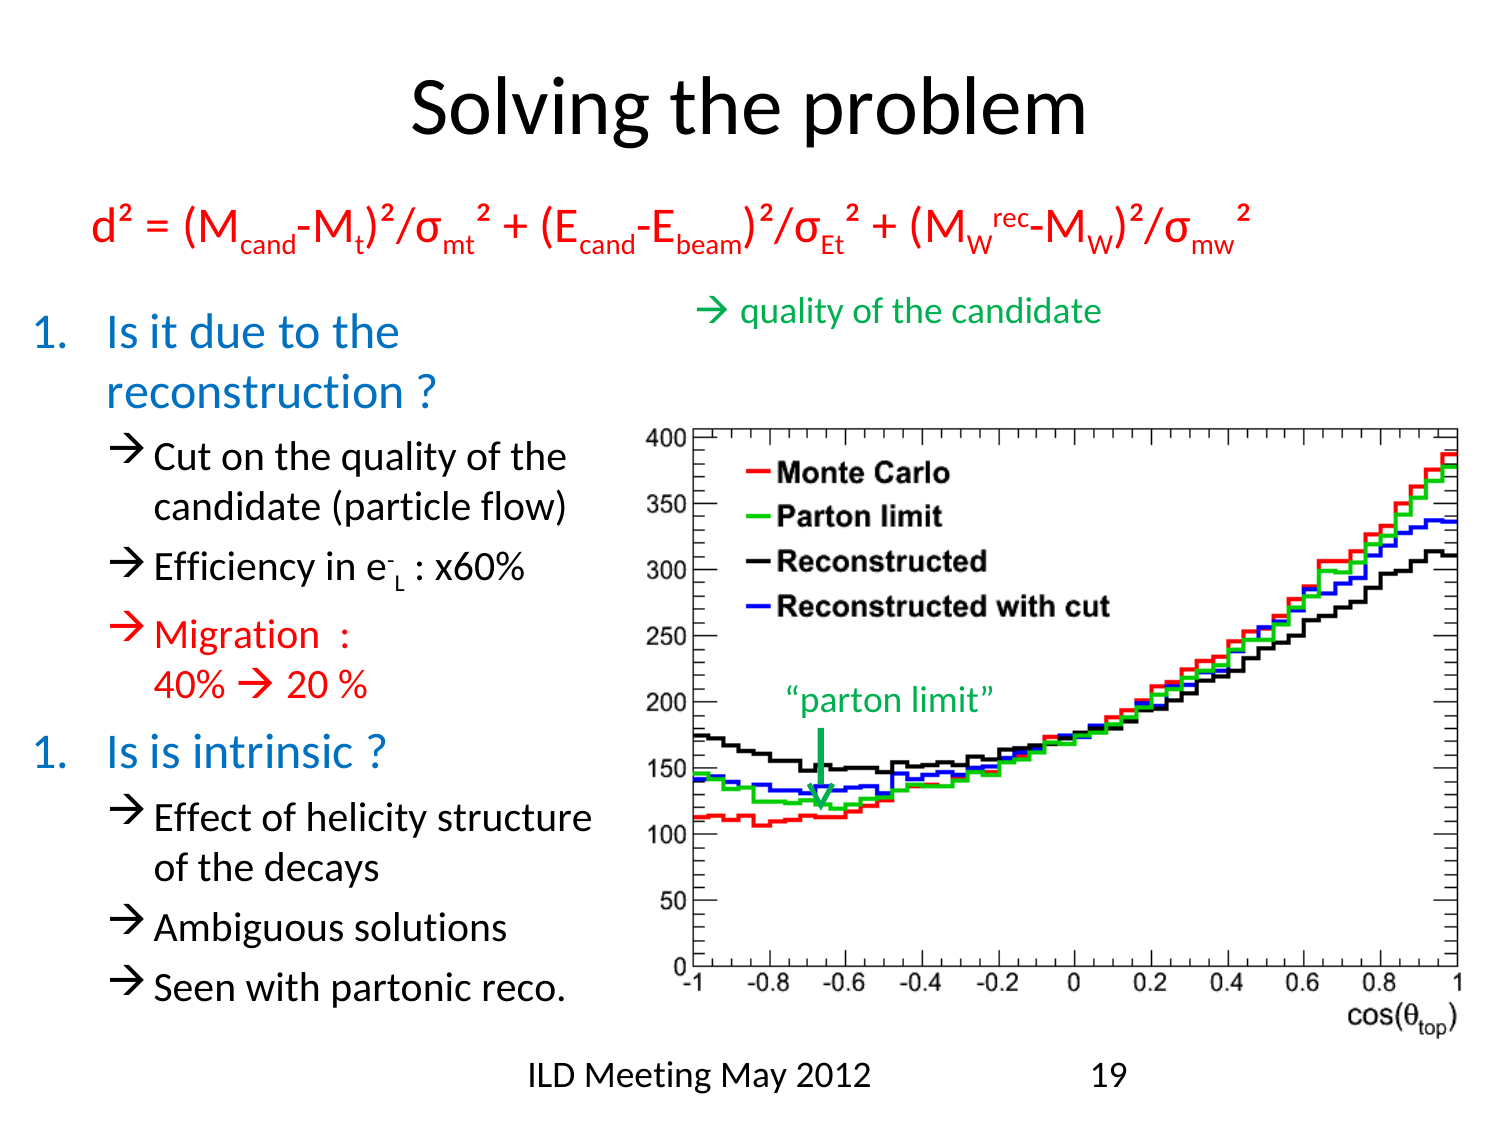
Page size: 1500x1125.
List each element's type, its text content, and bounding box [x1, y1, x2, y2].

title Solving the problem [75, 7, 1426, 195]
text_box “parton limit” [769, 667, 1010, 728]
text_box d² = (Mcand-Mt)²/σmt² + (Ecand-Ebeam)²/σEt² + (MWrec-MW)²/σmw² [76, 184, 1424, 269]
text_box  quality of the candidate [679, 278, 1459, 340]
picture [620, 407, 1488, 1048]
list Is it due to the reconstruction ? Cut on the quality of the candidate (particle flow) Efficiency in e-L : x60% Migration : 40%  20 % Is is intrinsic ? Effect of helicity structure of the decays Ambiguous solutions Seen with partonic reco. [16, 290, 632, 1035]
